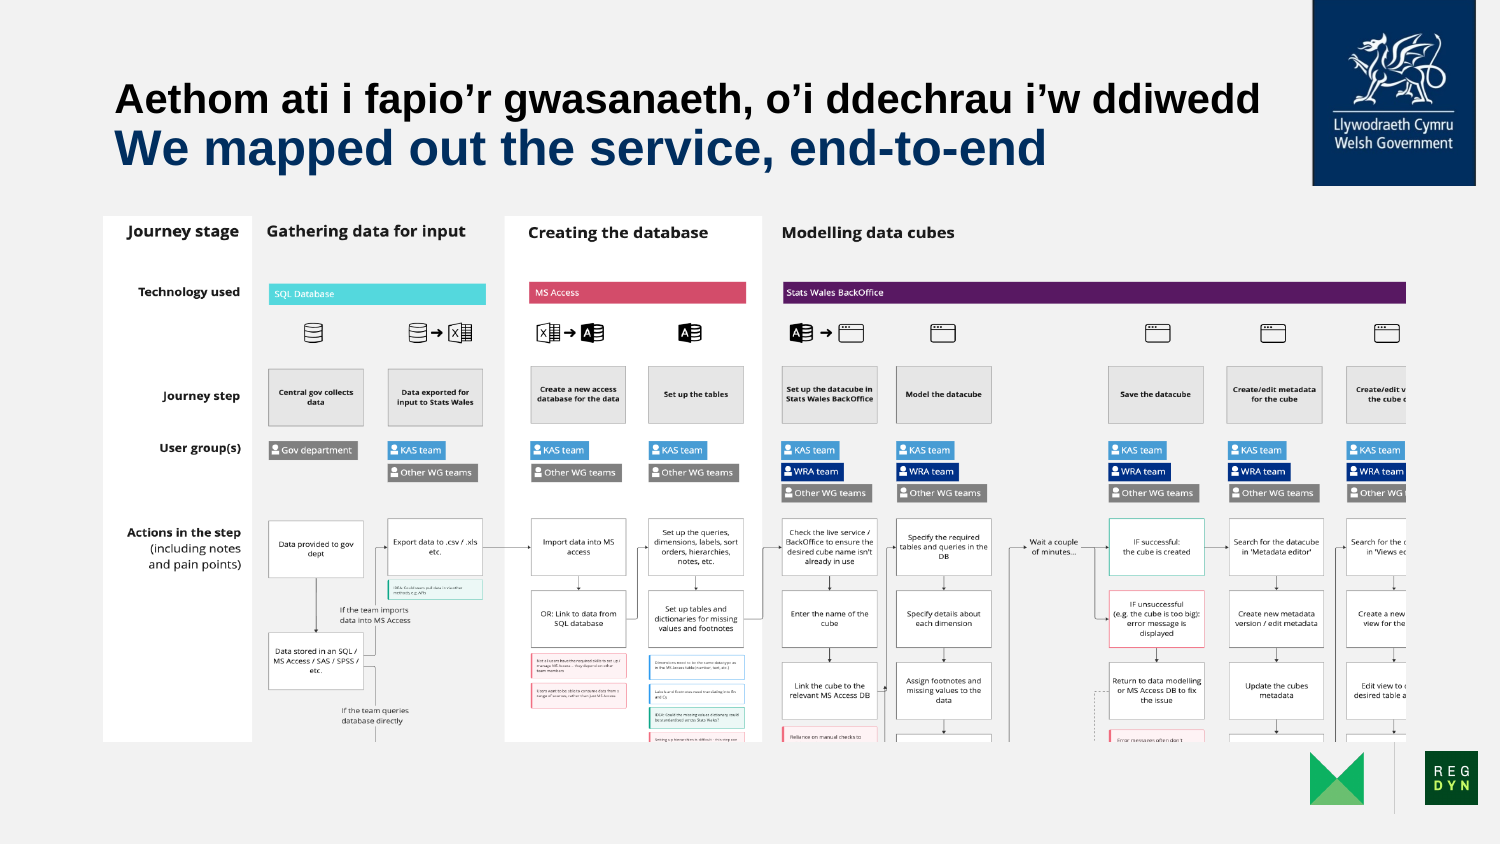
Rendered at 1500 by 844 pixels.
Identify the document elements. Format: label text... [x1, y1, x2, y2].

picture [1425, 751, 1478, 805]
title Aethom ati i fapio’r gwasanaeth, o’i ddechrau i’w ddiwedd We mapped out the service, end-to-end [103, 44, 1397, 209]
picture [1310, 752, 1364, 805]
picture [103, 216, 1406, 742]
